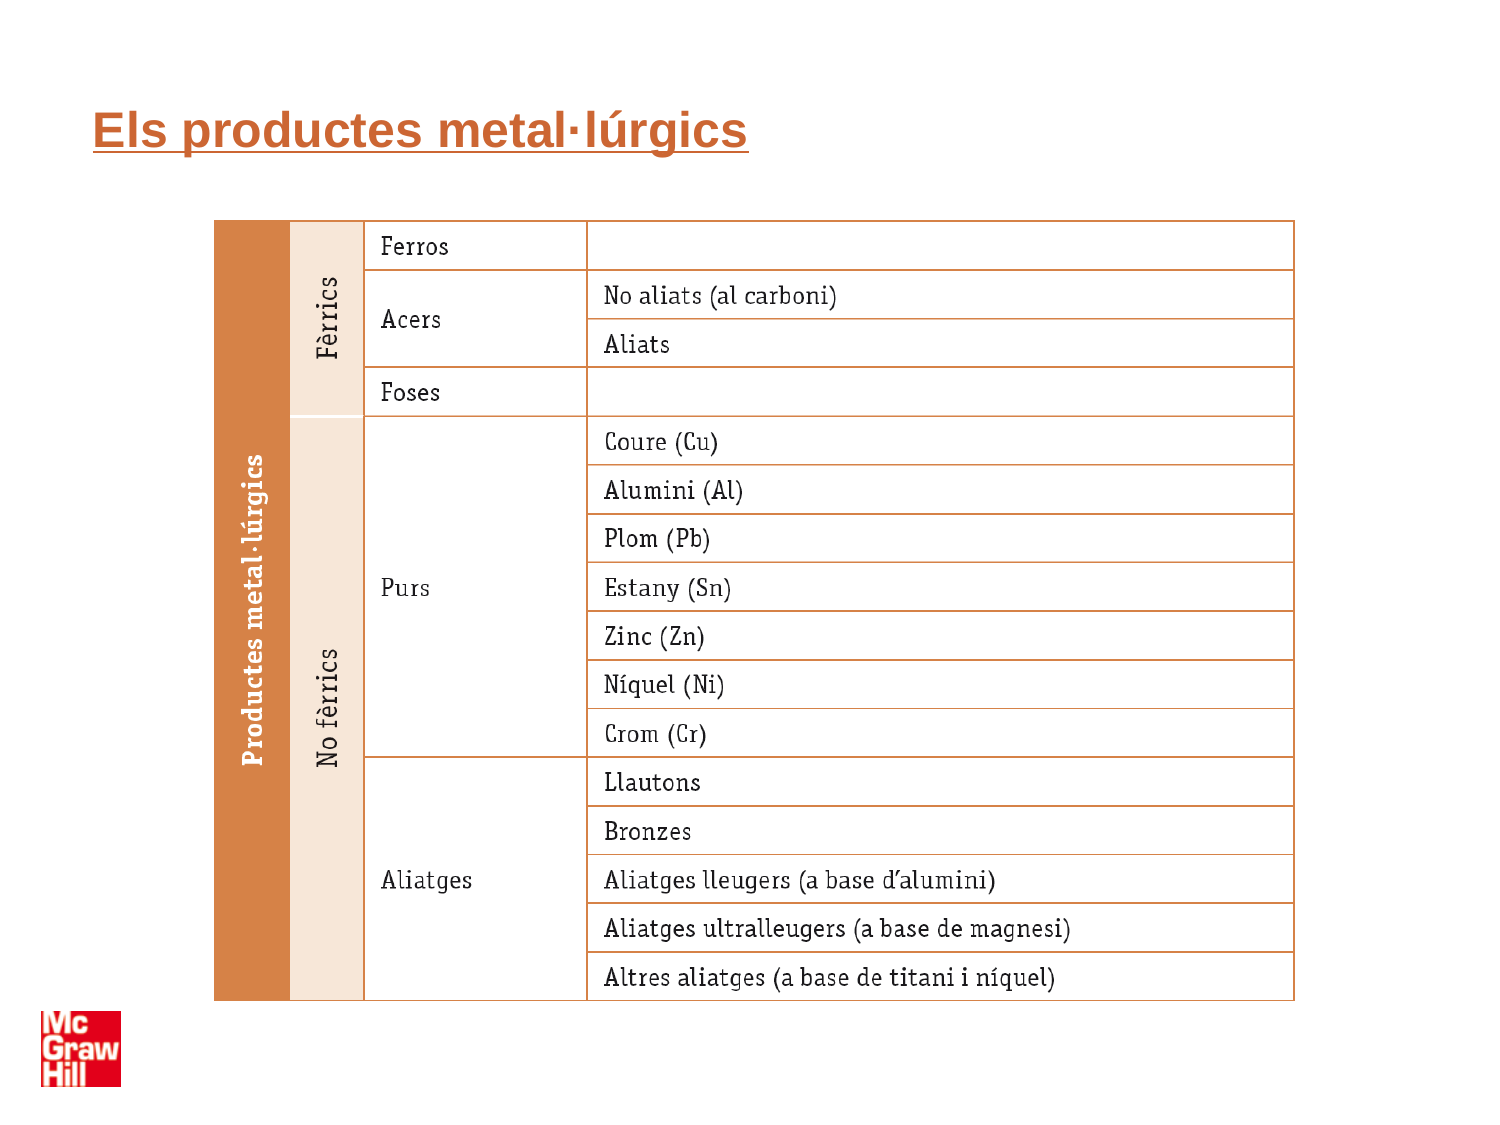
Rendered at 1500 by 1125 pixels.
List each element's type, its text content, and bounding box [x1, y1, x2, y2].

chart [41, 1011, 121, 1087]
text_box Els productes metal·lúrgics [78, 90, 1483, 166]
picture [189, 207, 1307, 1012]
